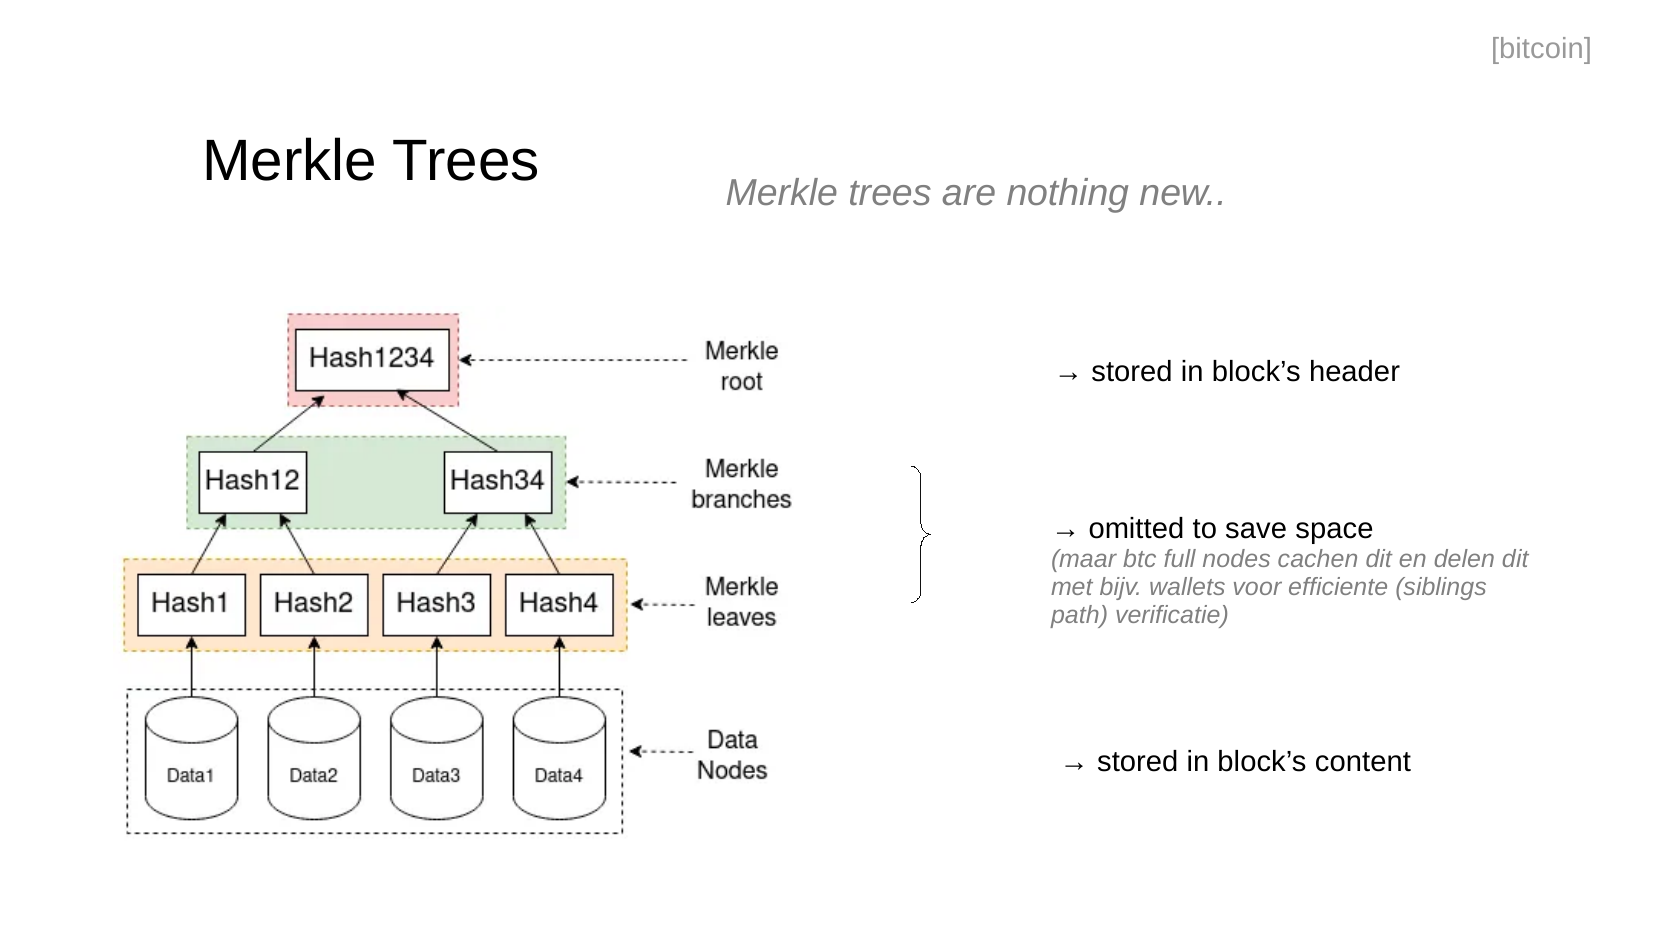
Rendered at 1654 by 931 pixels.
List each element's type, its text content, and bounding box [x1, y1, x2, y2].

text_box Merkle trees are nothing new.. [710, 163, 1444, 221]
text_box → stored in block’s content [1044, 737, 1471, 837]
picture [113, 306, 798, 845]
text_box → omitted to save space (maar btc full nodes cachen dit en delen dit met bijv. wallets voor efficiente (siblings path) verificatie) [1036, 504, 1548, 665]
text_box → stored in block’s header [1039, 347, 1466, 446]
text_box [bitcoin] [1476, 24, 1623, 76]
text_box Merkle Trees [187, 120, 731, 266]
